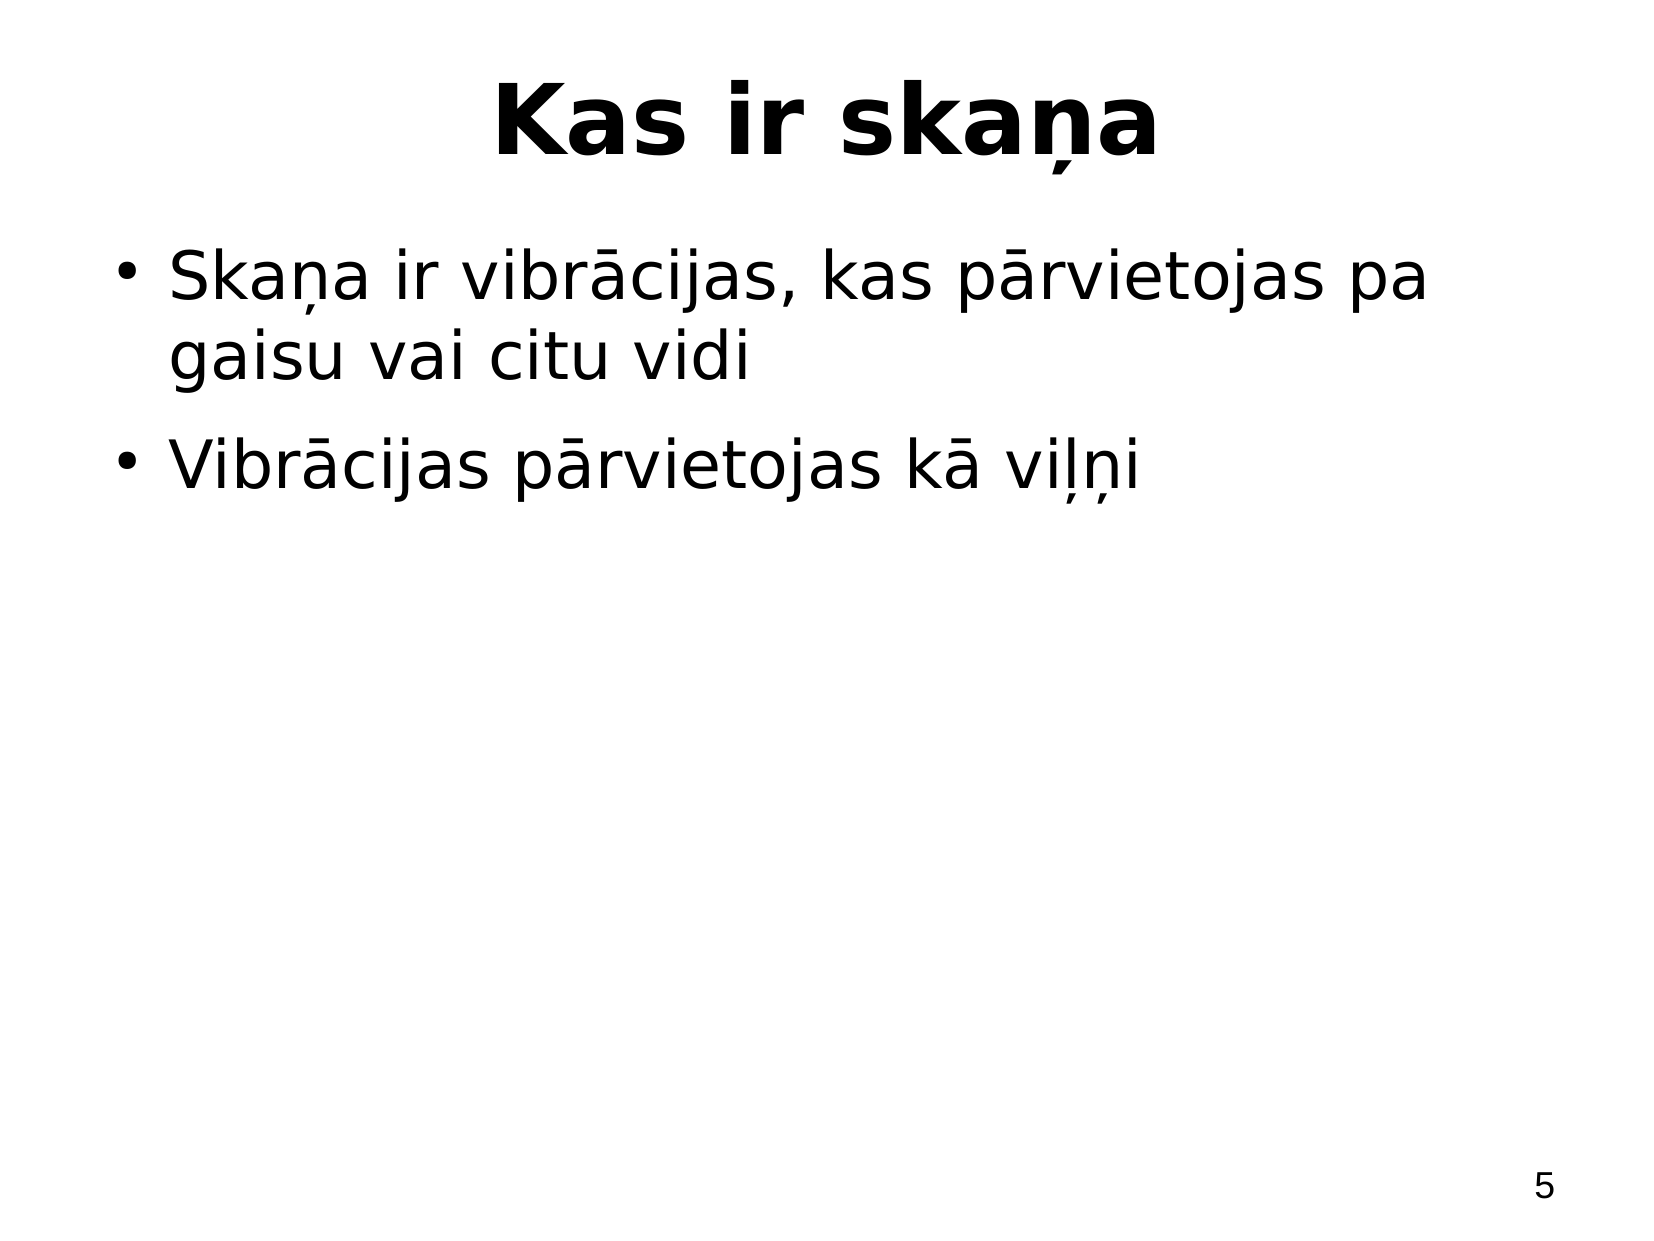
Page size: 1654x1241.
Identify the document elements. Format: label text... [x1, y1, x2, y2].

list Skaņa ir vibrācijas, kas pārvietojas pa gaisu vai citu vidi Vibrācijas pārvietojas kā viļņi [82, 225, 1538, 1186]
title Kas ir skaņa [82, 49, 1571, 196]
